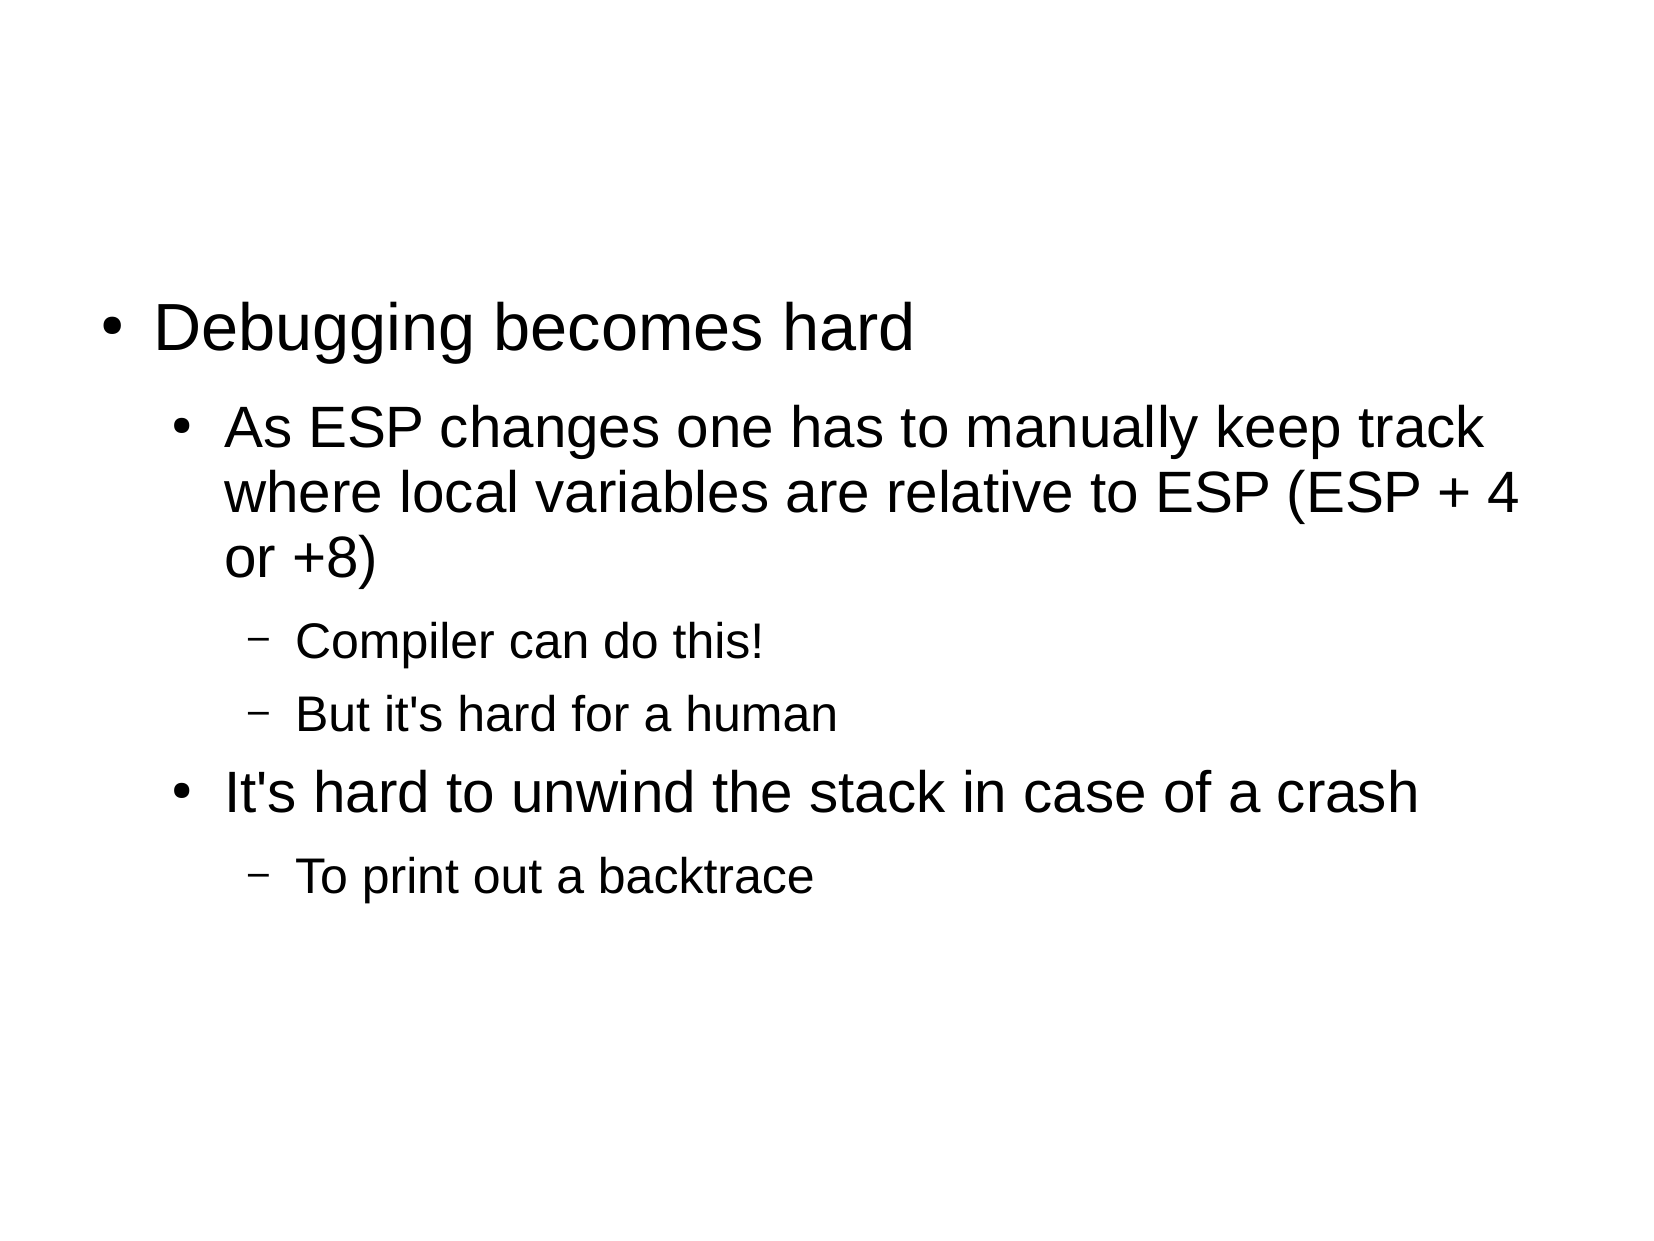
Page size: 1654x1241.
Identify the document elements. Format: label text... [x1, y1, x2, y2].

list Debugging becomes hard As ESP changes one has to manually keep track where local variables are relative to ESP (ESP + 4 or +8) Compiler can do this! But it's hard for a human It's hard to unwind the stack in case of a crash To print out a backtrace [82, 290, 1571, 1010]
